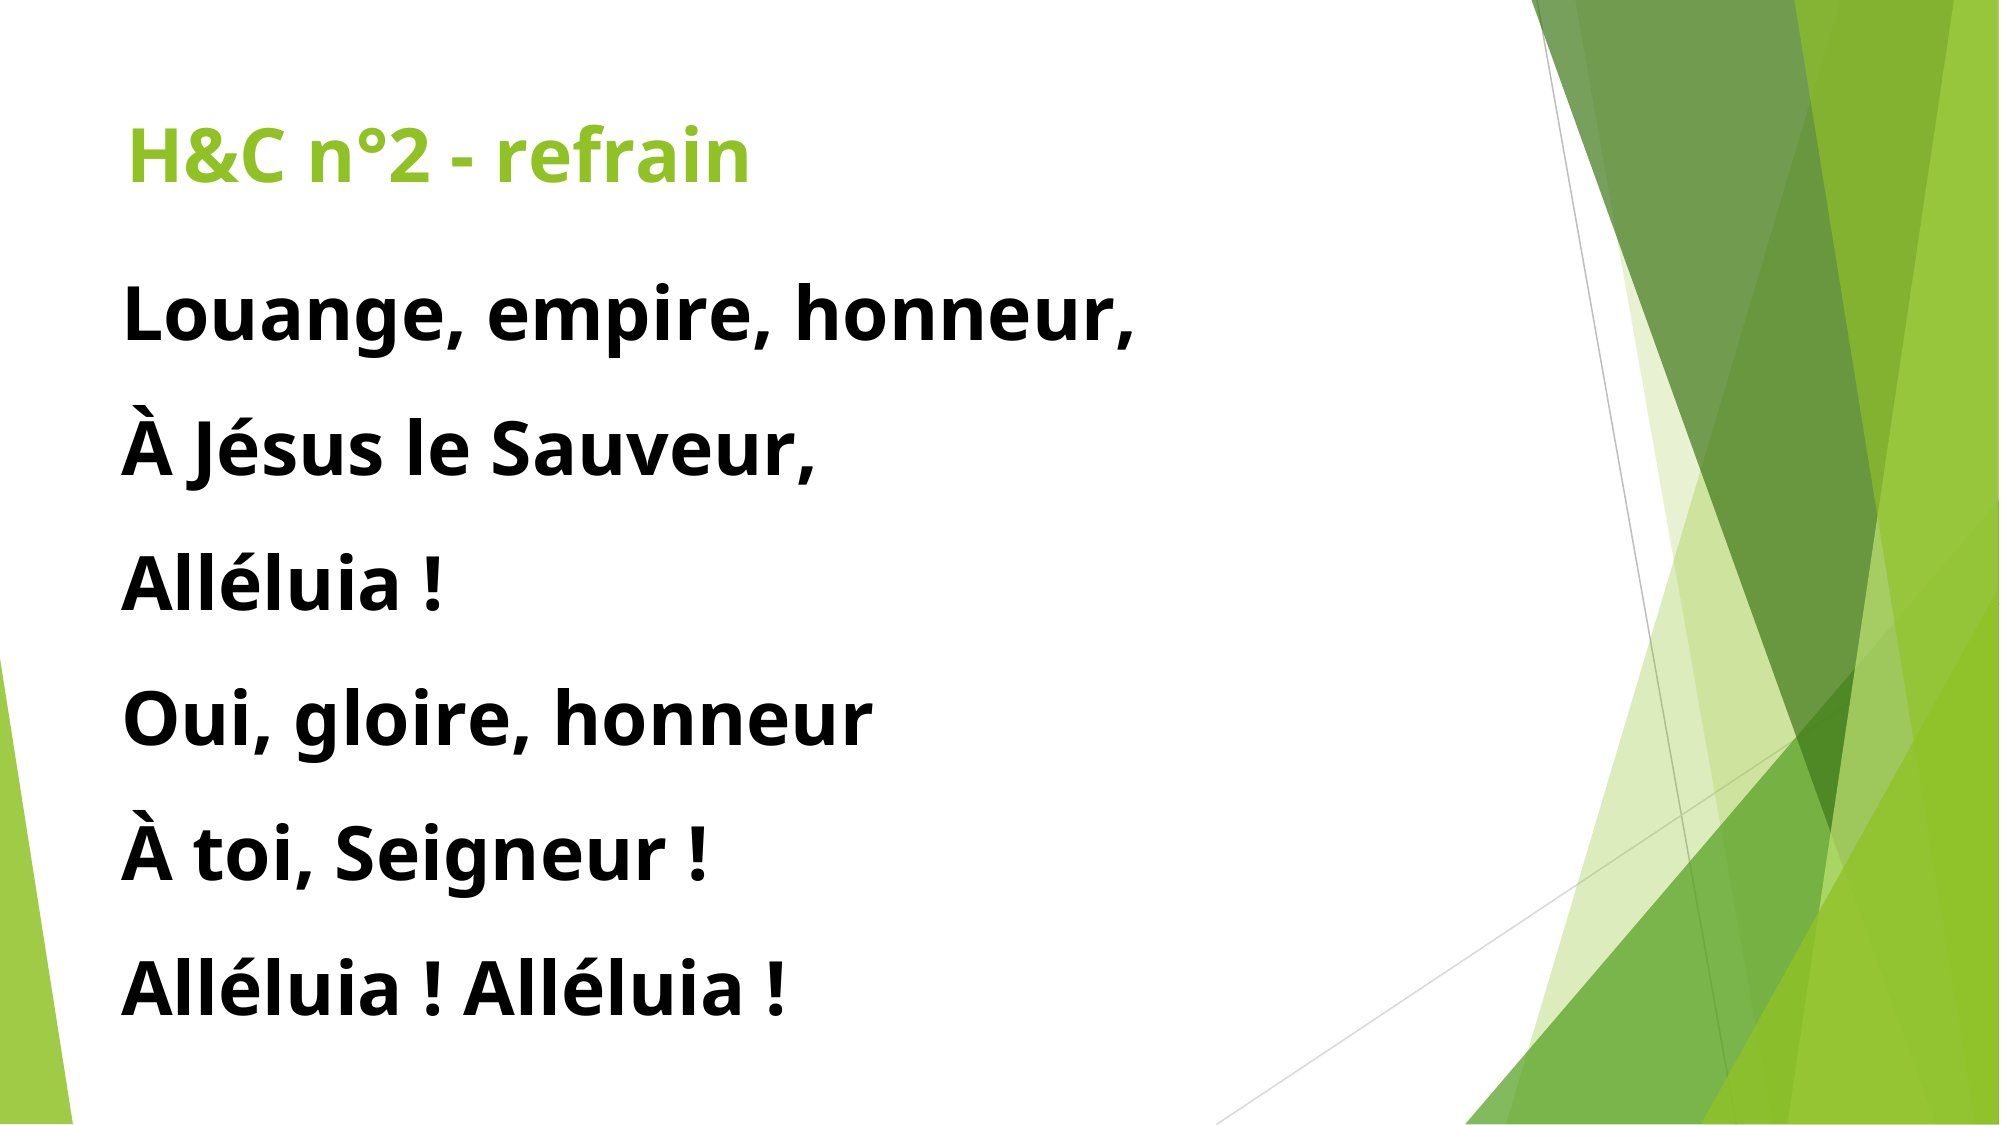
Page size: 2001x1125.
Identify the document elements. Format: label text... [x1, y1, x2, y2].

text_box Louange, empire, honneur, À Jésus le Sauveur, Alléluia ! Oui, gloire, honneur À toi, Seigneur ! Alléluia ! Alléluia ! [106, 213, 1973, 1037]
text_box H&C n°2 - refrain [111, 99, 1522, 213]
